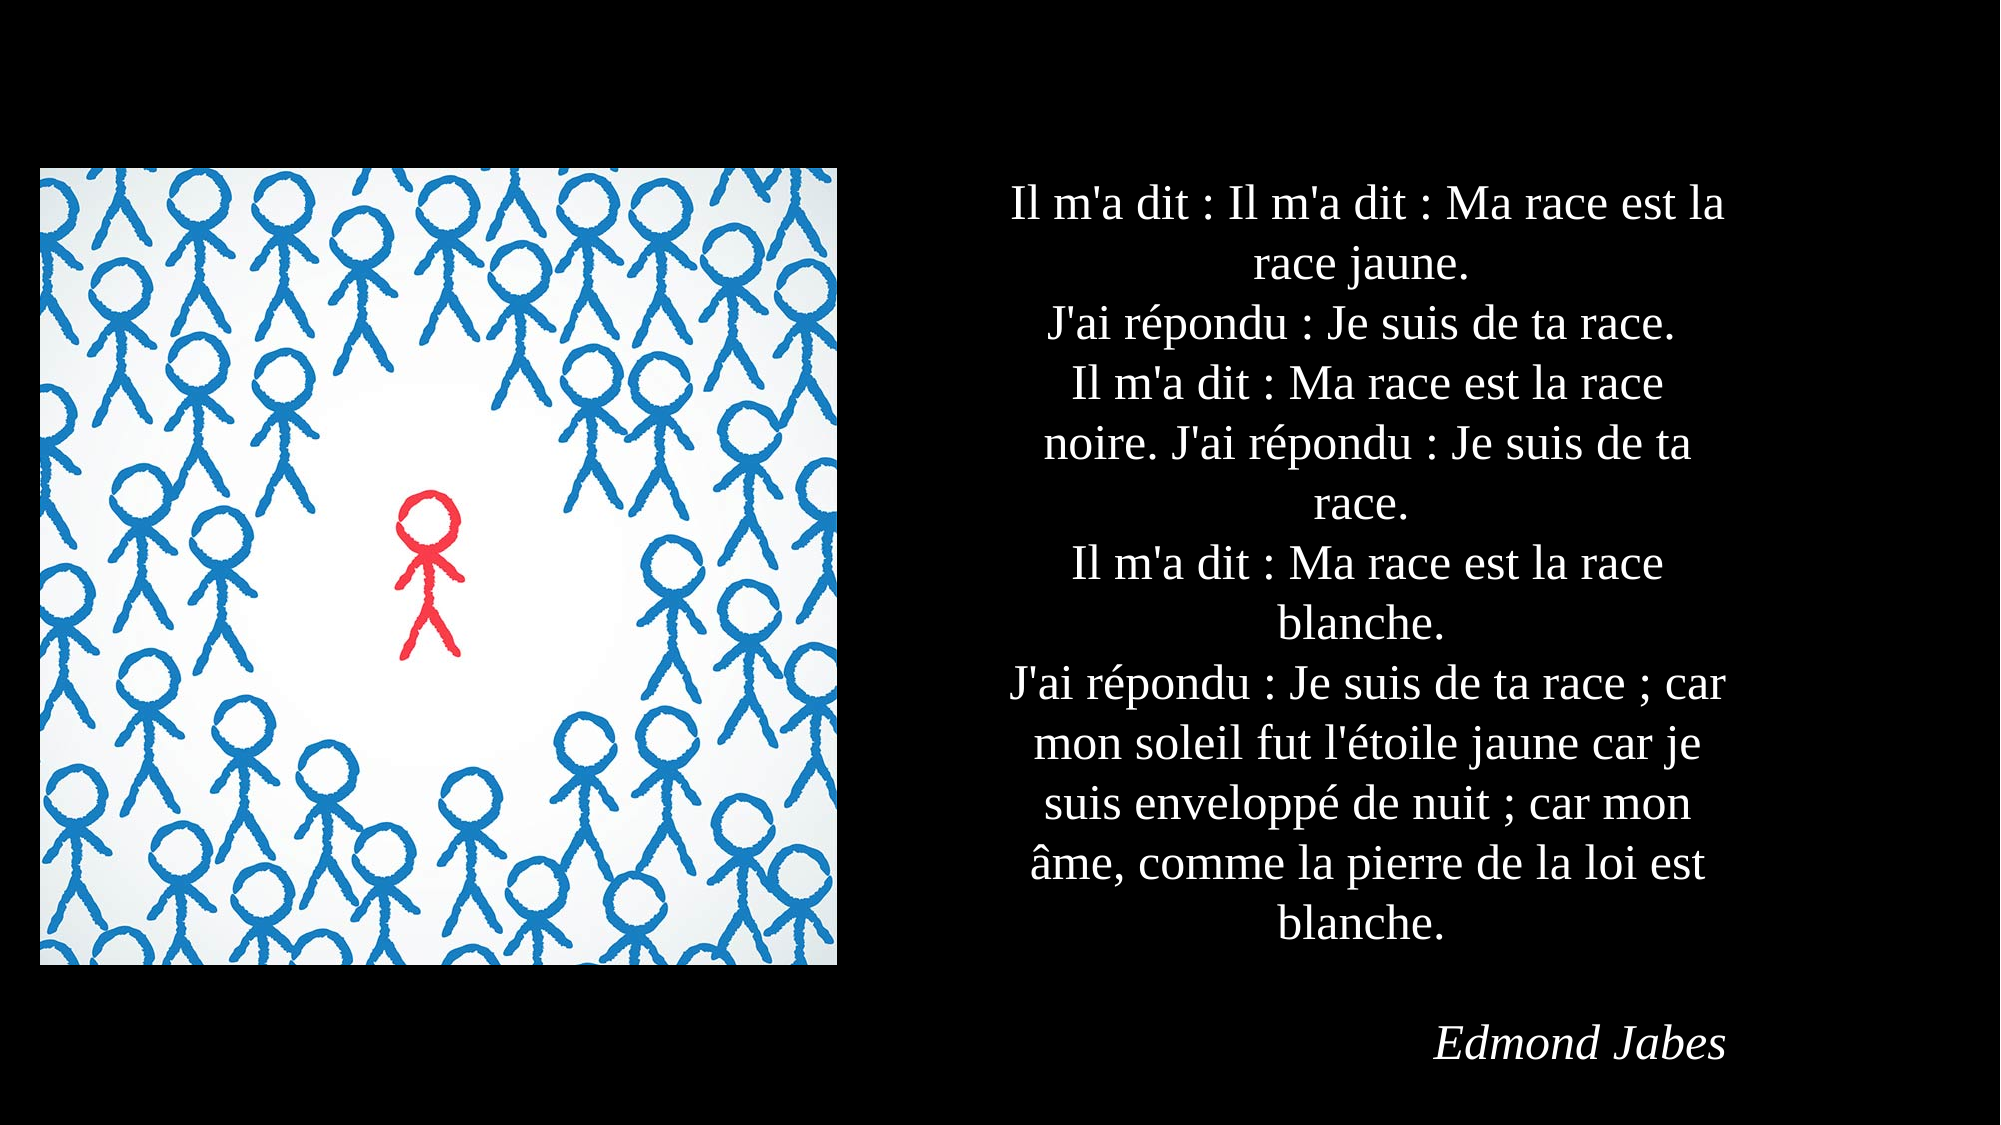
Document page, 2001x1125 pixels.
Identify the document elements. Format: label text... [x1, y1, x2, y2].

picture [40, 168, 837, 965]
text_box Il m'a dit : Il m'a dit : Ma race est la race jaune. J'ai répondu : Je suis de ta race. Il m'a dit : Ma race est la race noire. J'ai répondu : Je suis de ta race. Il m'a dit : Ma race est la race blanche. J'ai répondu : Je suis de ta race ; car mon soleil fut l'étoile jaune car je suis enveloppé de nuit ; car mon âme, comme la pierre de la loi est blanche. Edmond Jabes [994, 162, 1745, 1077]
